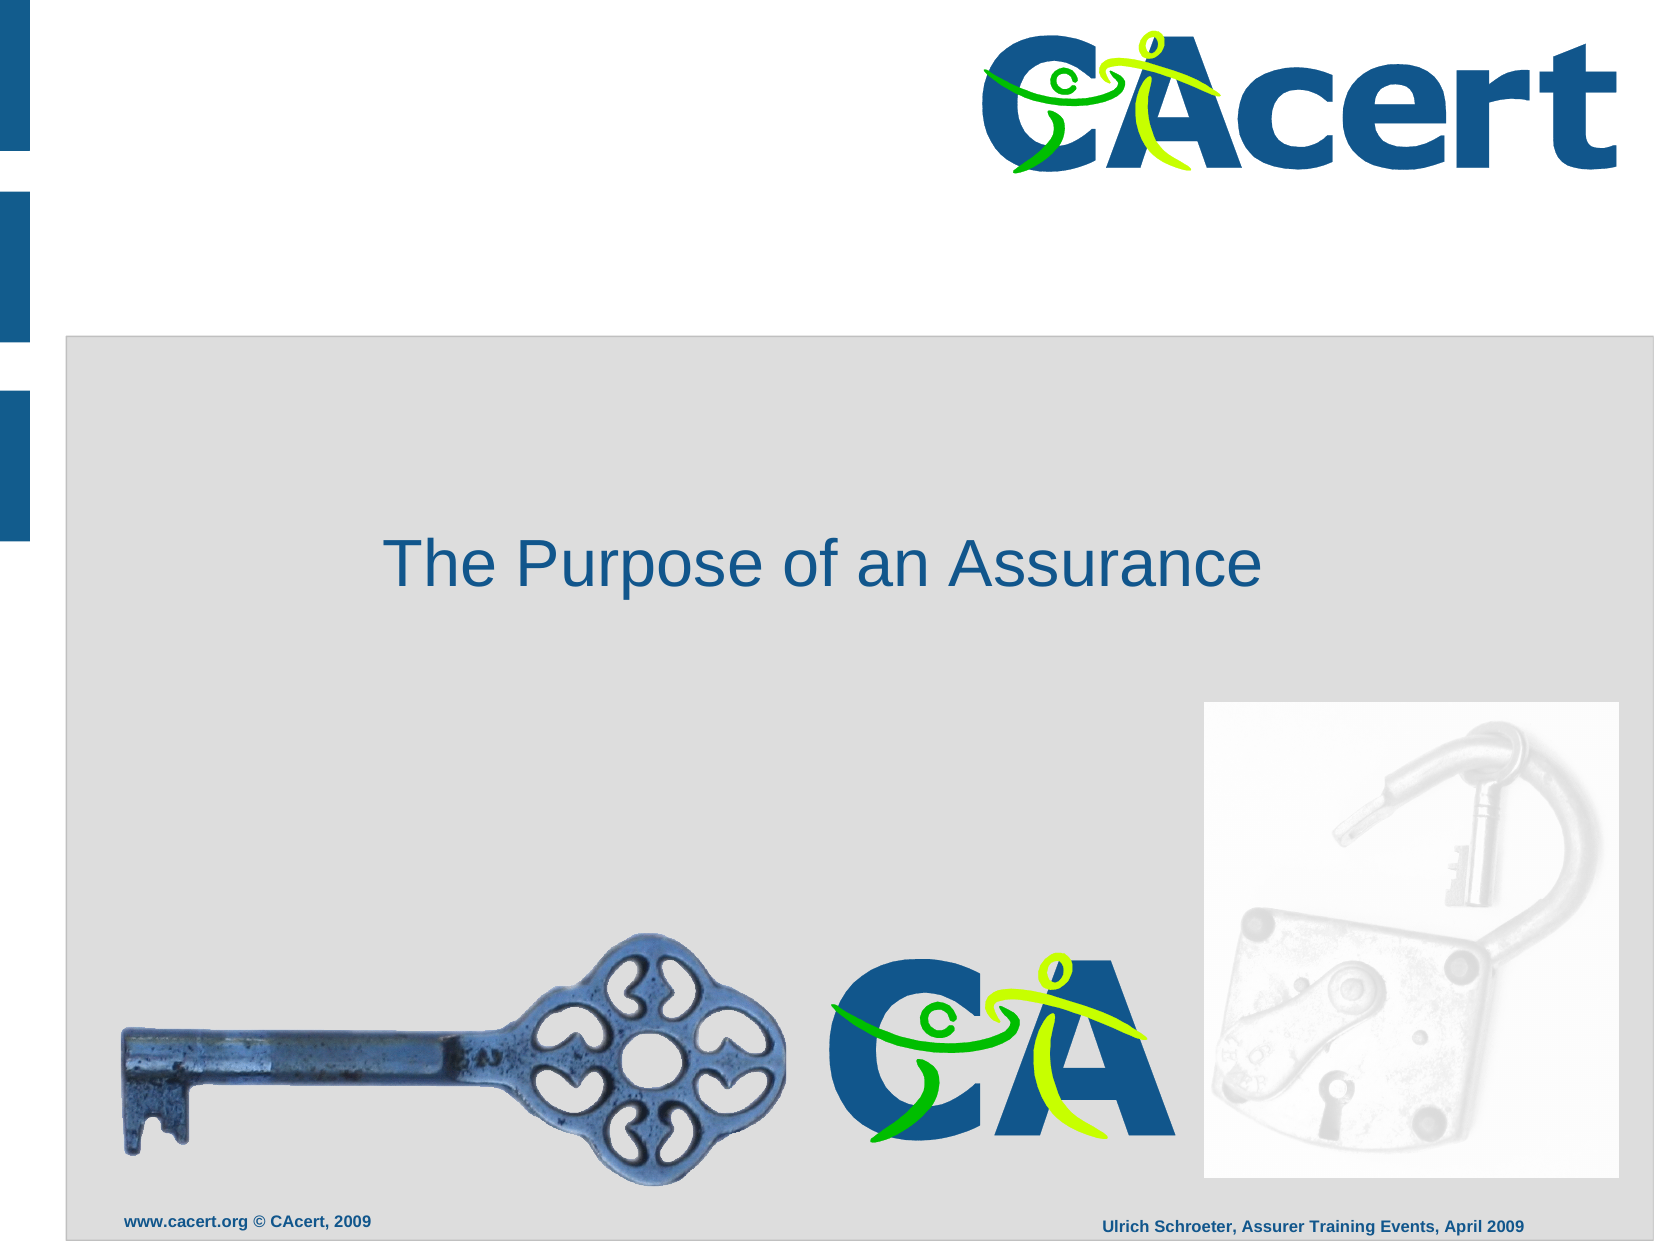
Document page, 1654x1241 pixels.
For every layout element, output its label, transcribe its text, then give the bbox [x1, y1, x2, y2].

picture [1204, 702, 1619, 1178]
title The Purpose of an Assurance [118, 442, 1530, 601]
picture [106, 915, 800, 1203]
picture [826, 950, 1177, 1145]
